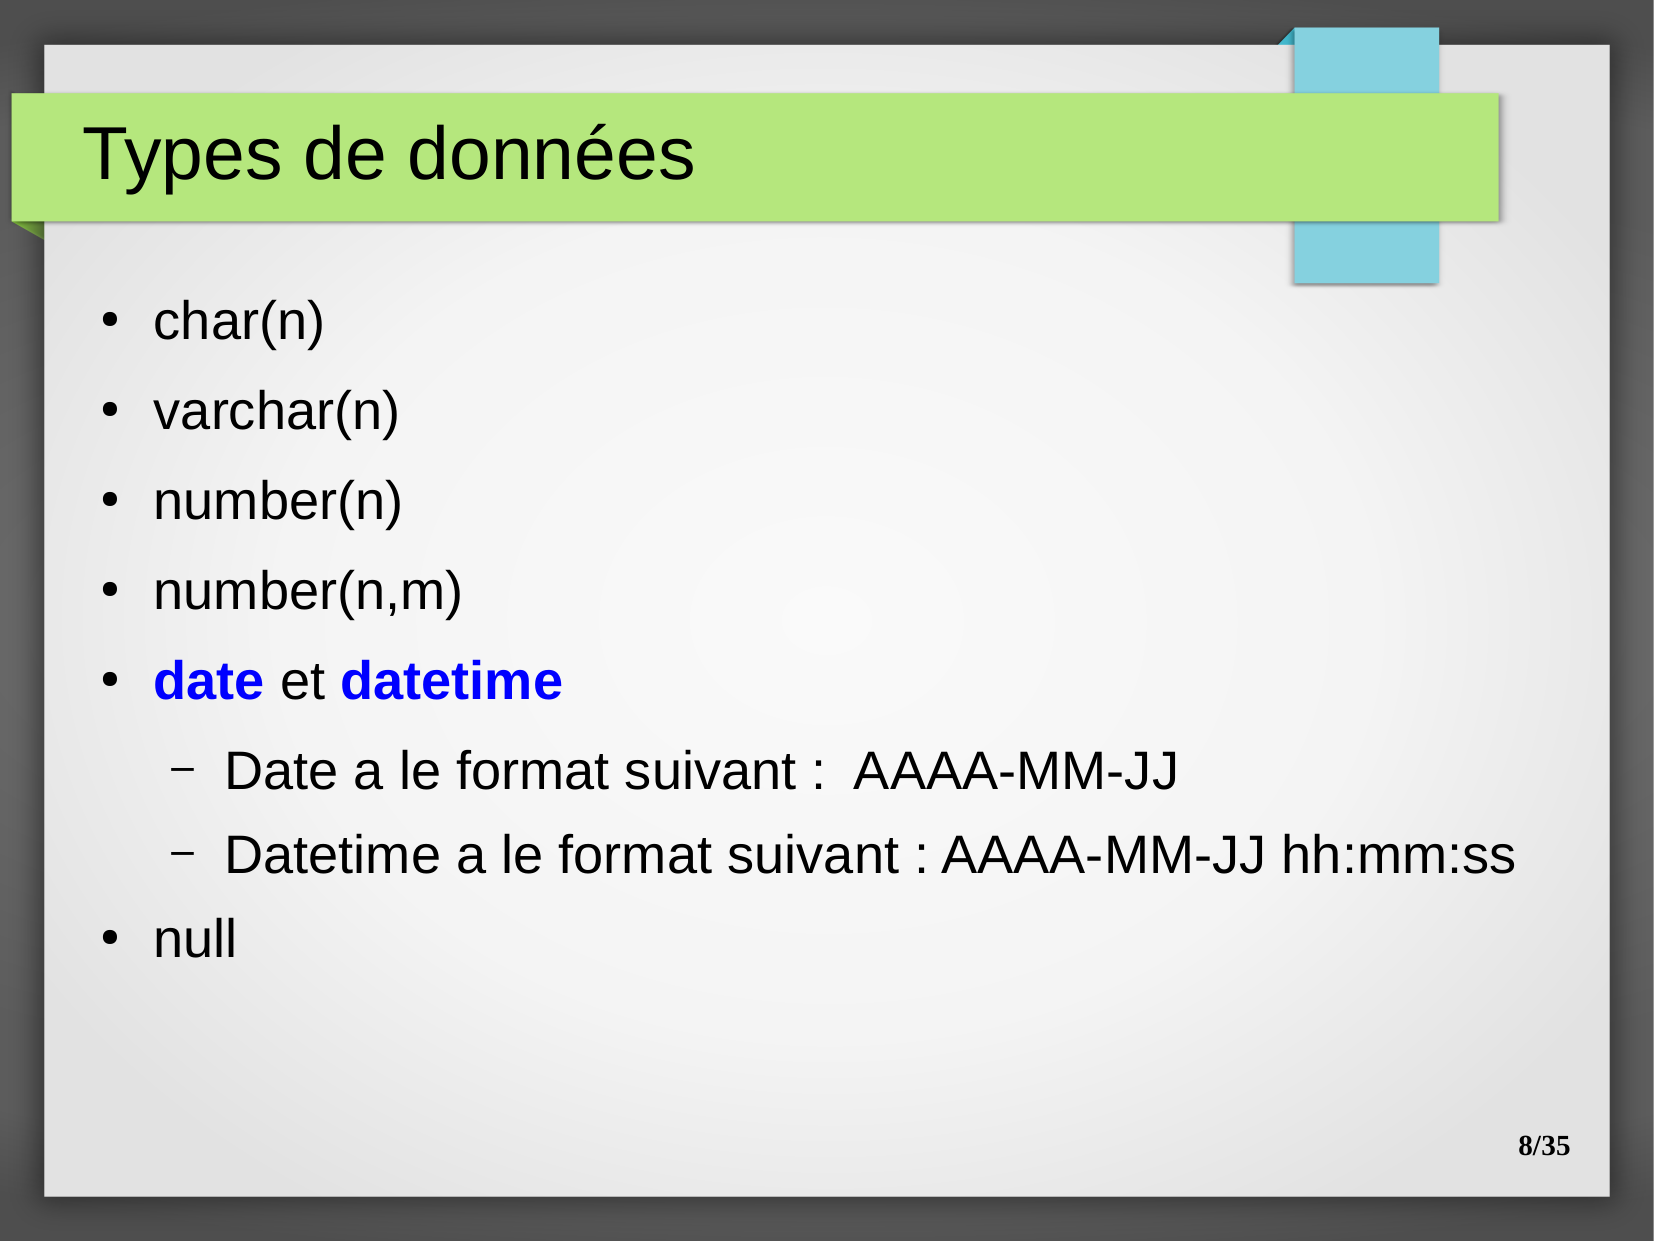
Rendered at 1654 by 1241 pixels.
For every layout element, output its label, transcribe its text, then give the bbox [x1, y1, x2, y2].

title Types de données [82, 94, 1264, 213]
picture [0, 0, 1654, 1241]
list char(n) varchar(n) number(n) number(n,m) date et datetime Date a le format suivant : AAAA-MM-JJ Datetime a le format suivant : AAAA-MM-JJ hh:mm:ss null [82, 290, 1571, 1109]
